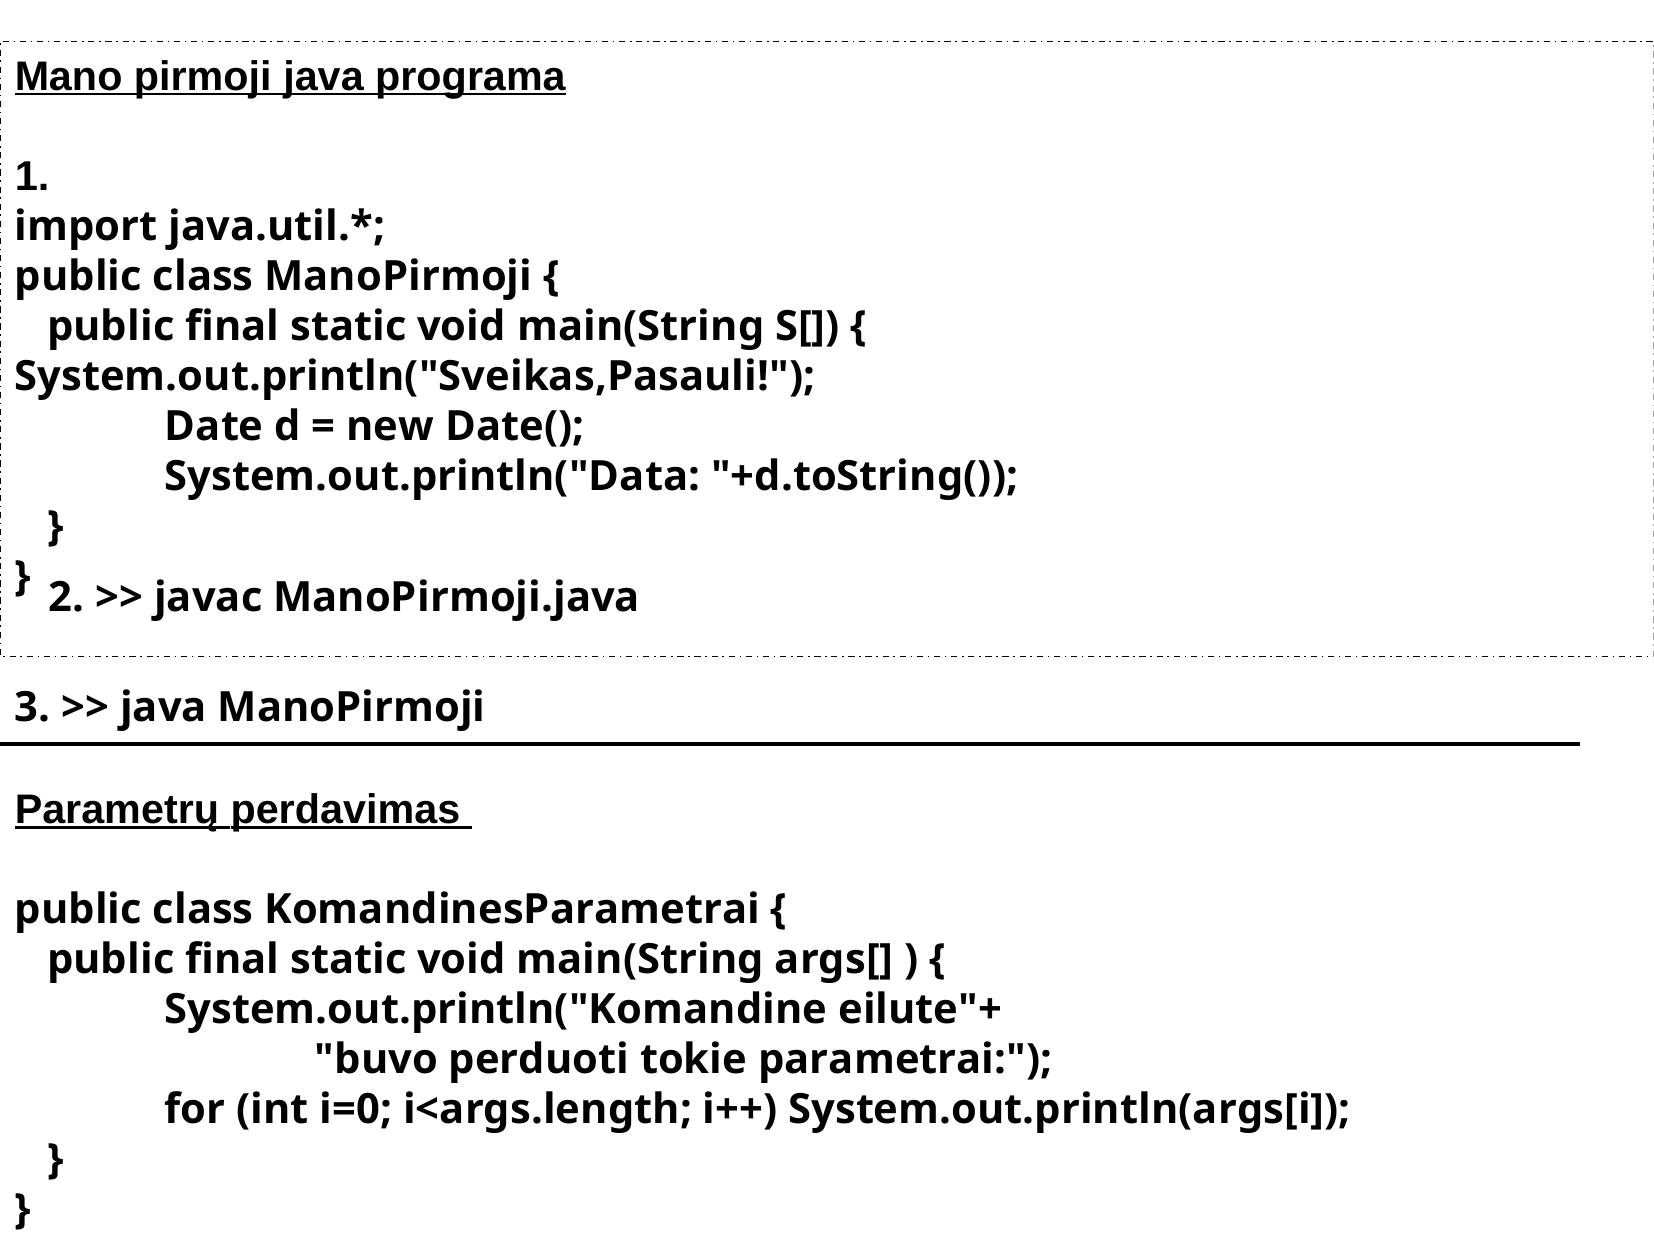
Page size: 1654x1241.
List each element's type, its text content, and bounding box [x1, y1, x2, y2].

text_box Parametrų perdavimas public class KomandinesParametrai { public final static void main(String args[] ) { System.out.println("Komandine eilute"+ "buvo perduoti tokie parametrai:"); for (int i=0; i<args.length; i++) System.out.println(args[i]); } } [0, 774, 1654, 1241]
text_box 3. >> java ManoPirmoji [0, 671, 1654, 774]
text_box Mano pirmoji java programa 1. import java.util.*; public class ManoPirmoji { public final static void main(String S[]) { System.out.println("Sveikas,Pasauli!"); Date d = new Date(); System.out.println("Data: "+d.toString()); } } [0, 41, 1654, 657]
text_box 2. >> javac ManoPirmoji.java [33, 562, 1654, 671]
